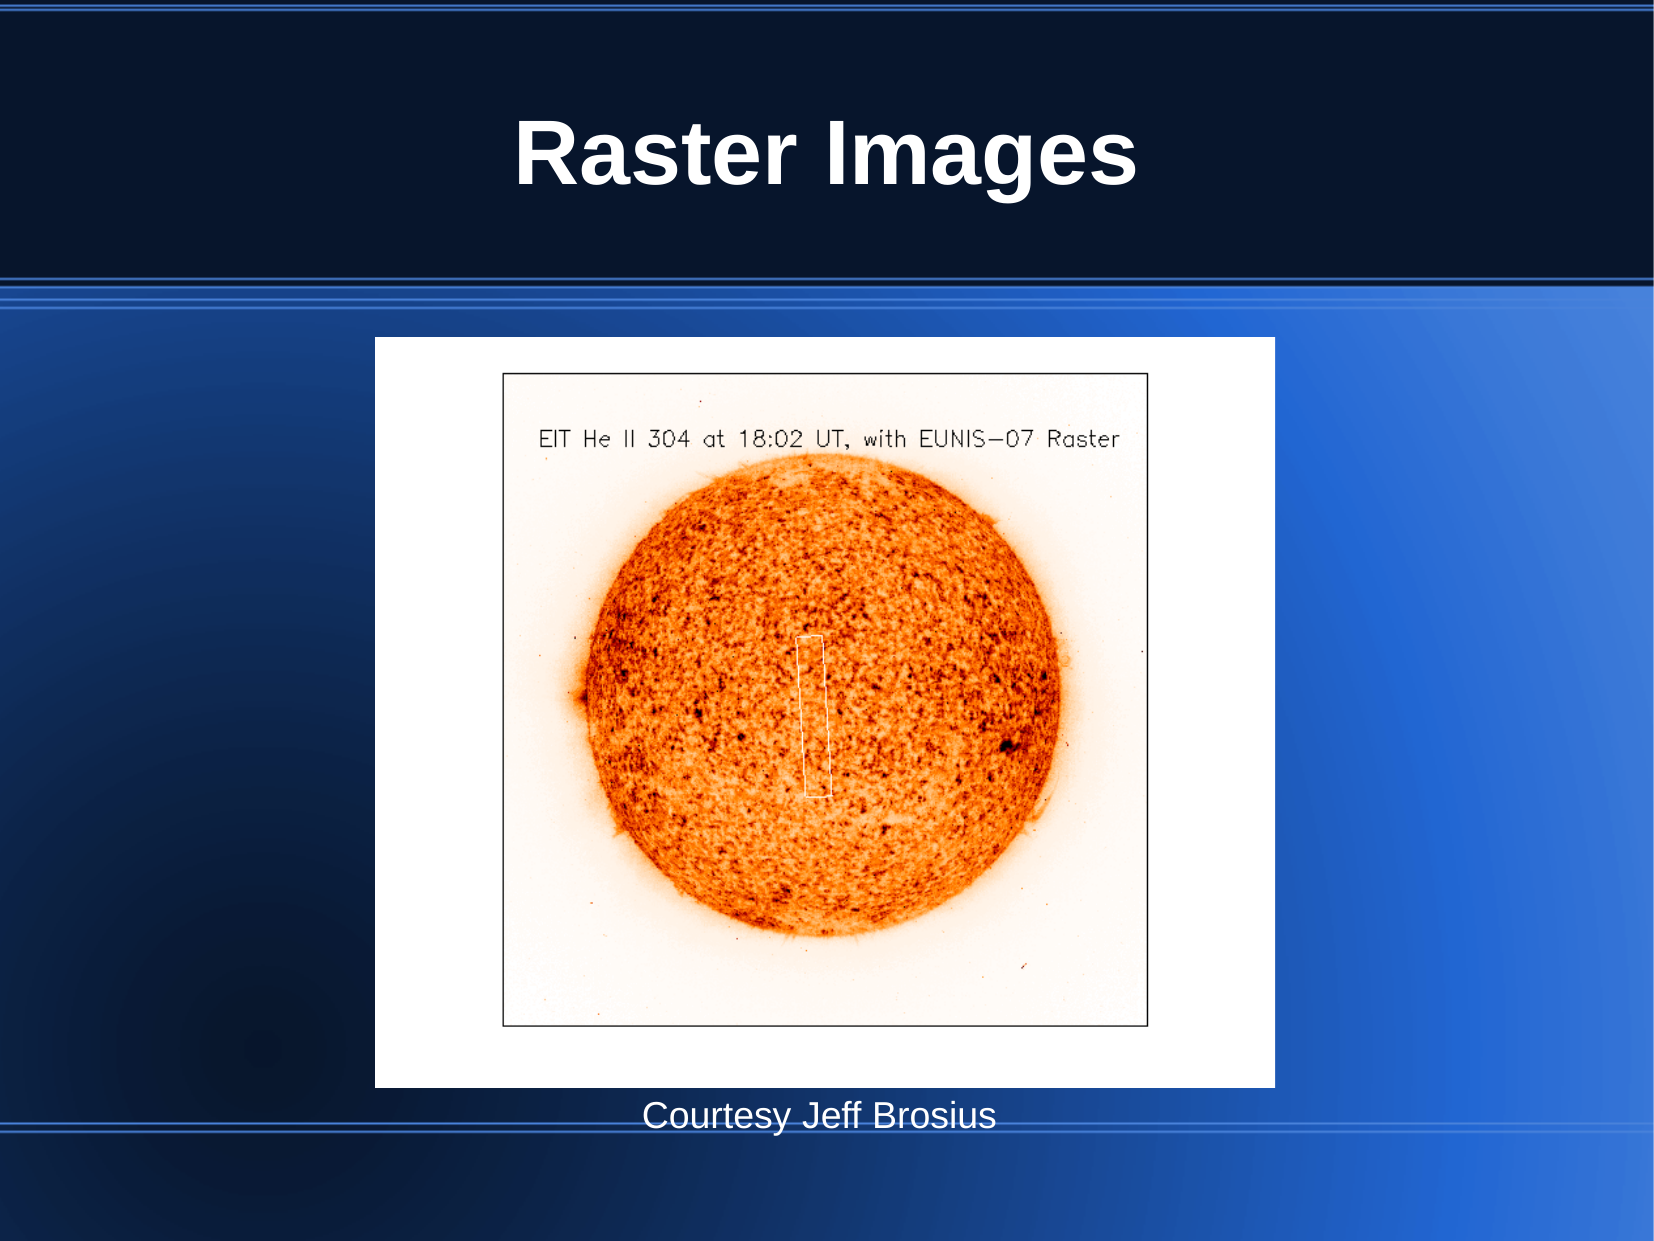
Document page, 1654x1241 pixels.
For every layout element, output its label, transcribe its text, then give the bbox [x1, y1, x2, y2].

text_box Courtesy Jeff Brosius [627, 1087, 1013, 1145]
picture [0, 0, 1654, 1241]
title Raster Images [82, 56, 1571, 250]
